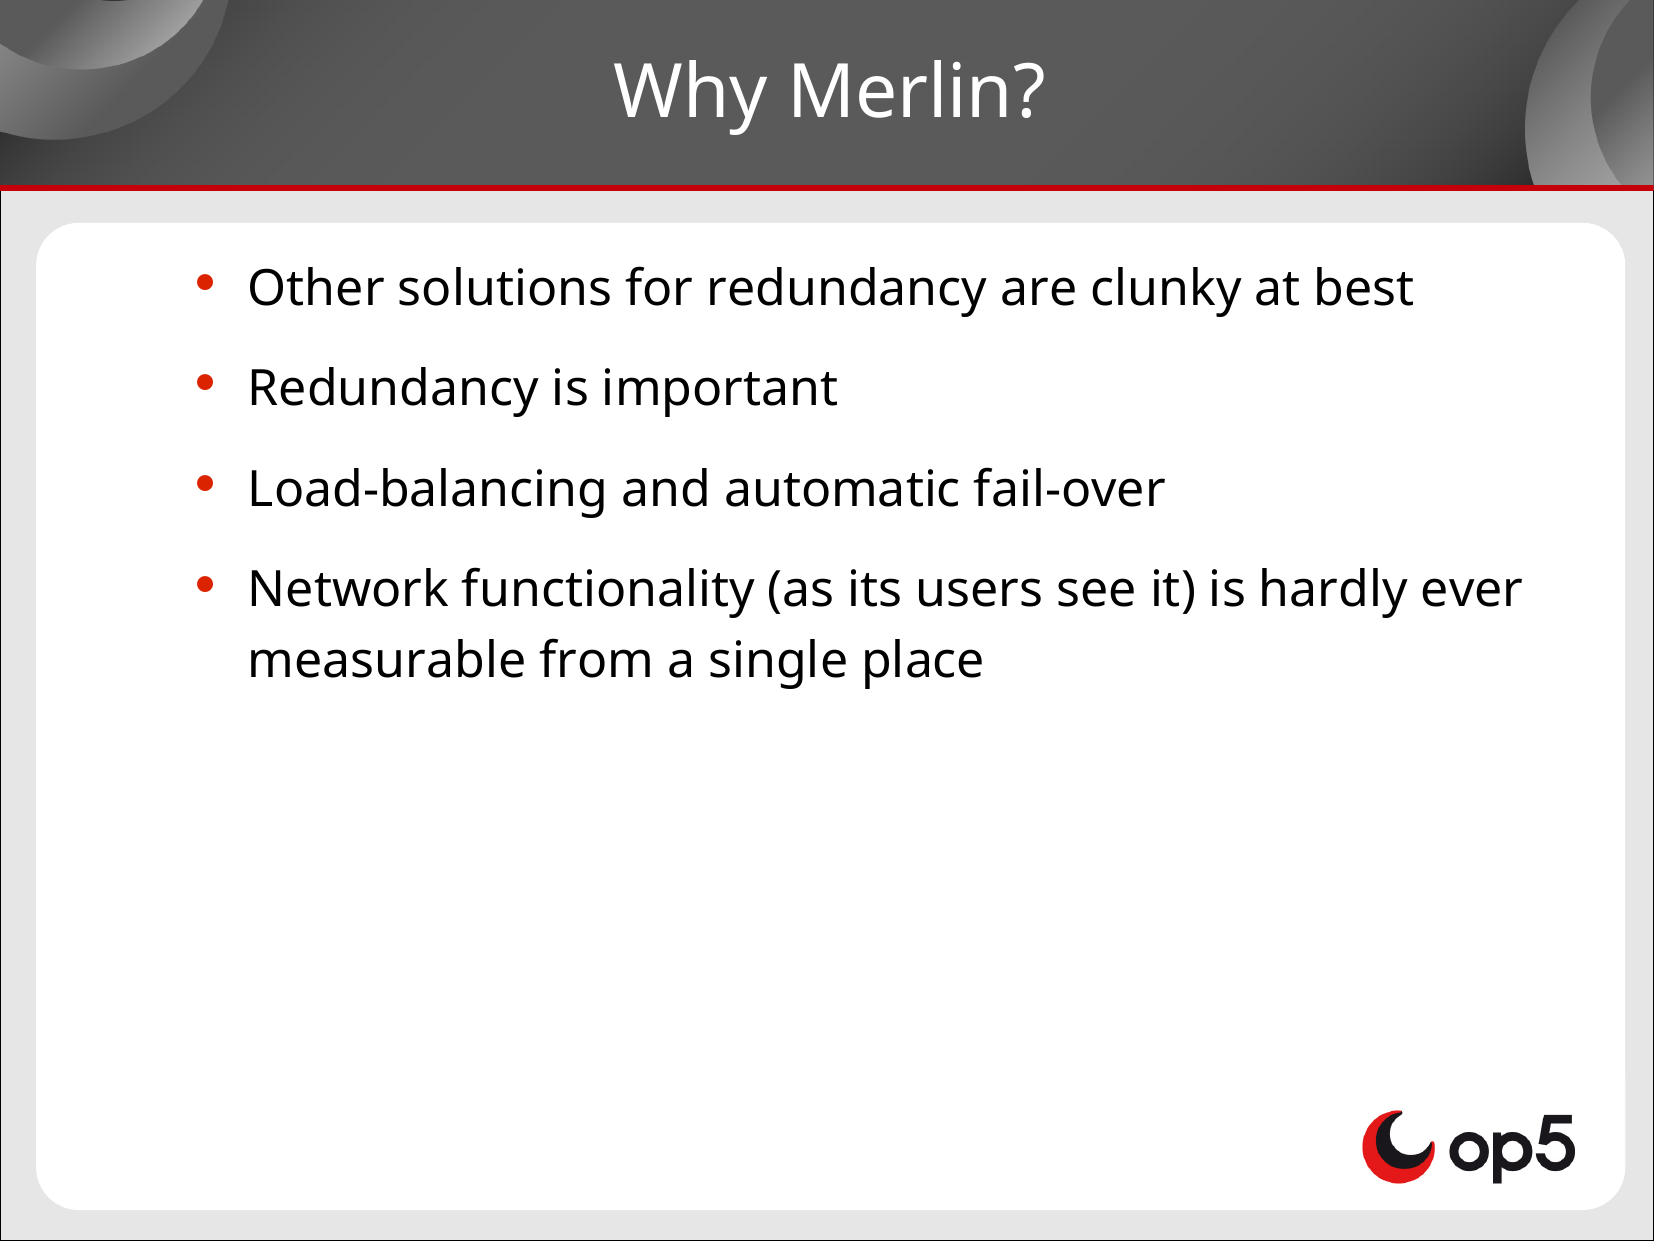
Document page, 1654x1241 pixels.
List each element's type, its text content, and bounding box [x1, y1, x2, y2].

picture [0, 0, 1654, 185]
title Why Merlin? [88, 0, 1571, 175]
picture [1350, 1103, 1587, 1191]
list Other solutions for redundancy are clunky at best Redundancy is important Load-balancing and automatic fail-over Network functionality (as its users see it) is hardly ever measurable from a single place [177, 248, 1571, 1028]
